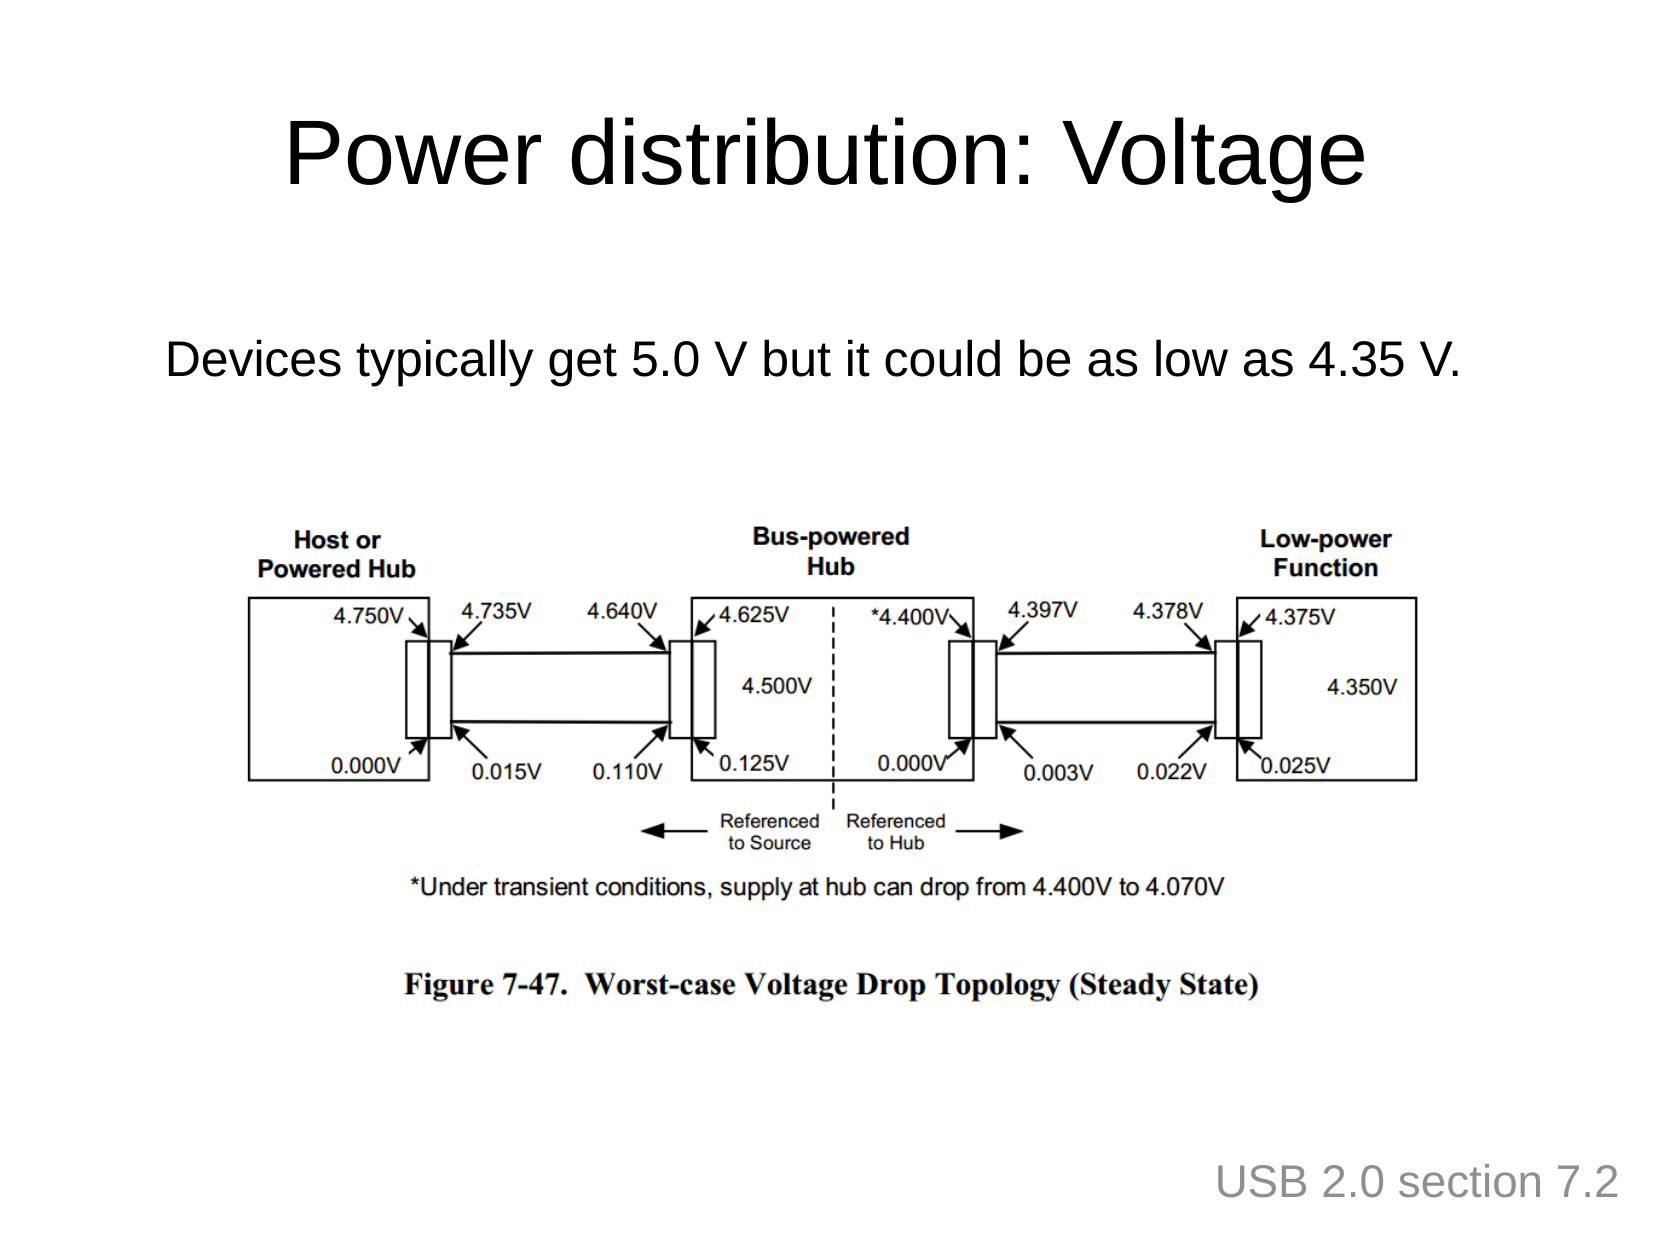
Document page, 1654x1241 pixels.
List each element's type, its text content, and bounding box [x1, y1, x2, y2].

text_box Devices typically get 5.0 V but it could be as low as 4.35 V. [150, 323, 1576, 395]
text_box USB 2.0 section 7.2 [1200, 1149, 1651, 1216]
picture [190, 505, 1484, 1051]
title Power distribution: Voltage [82, 49, 1571, 257]
